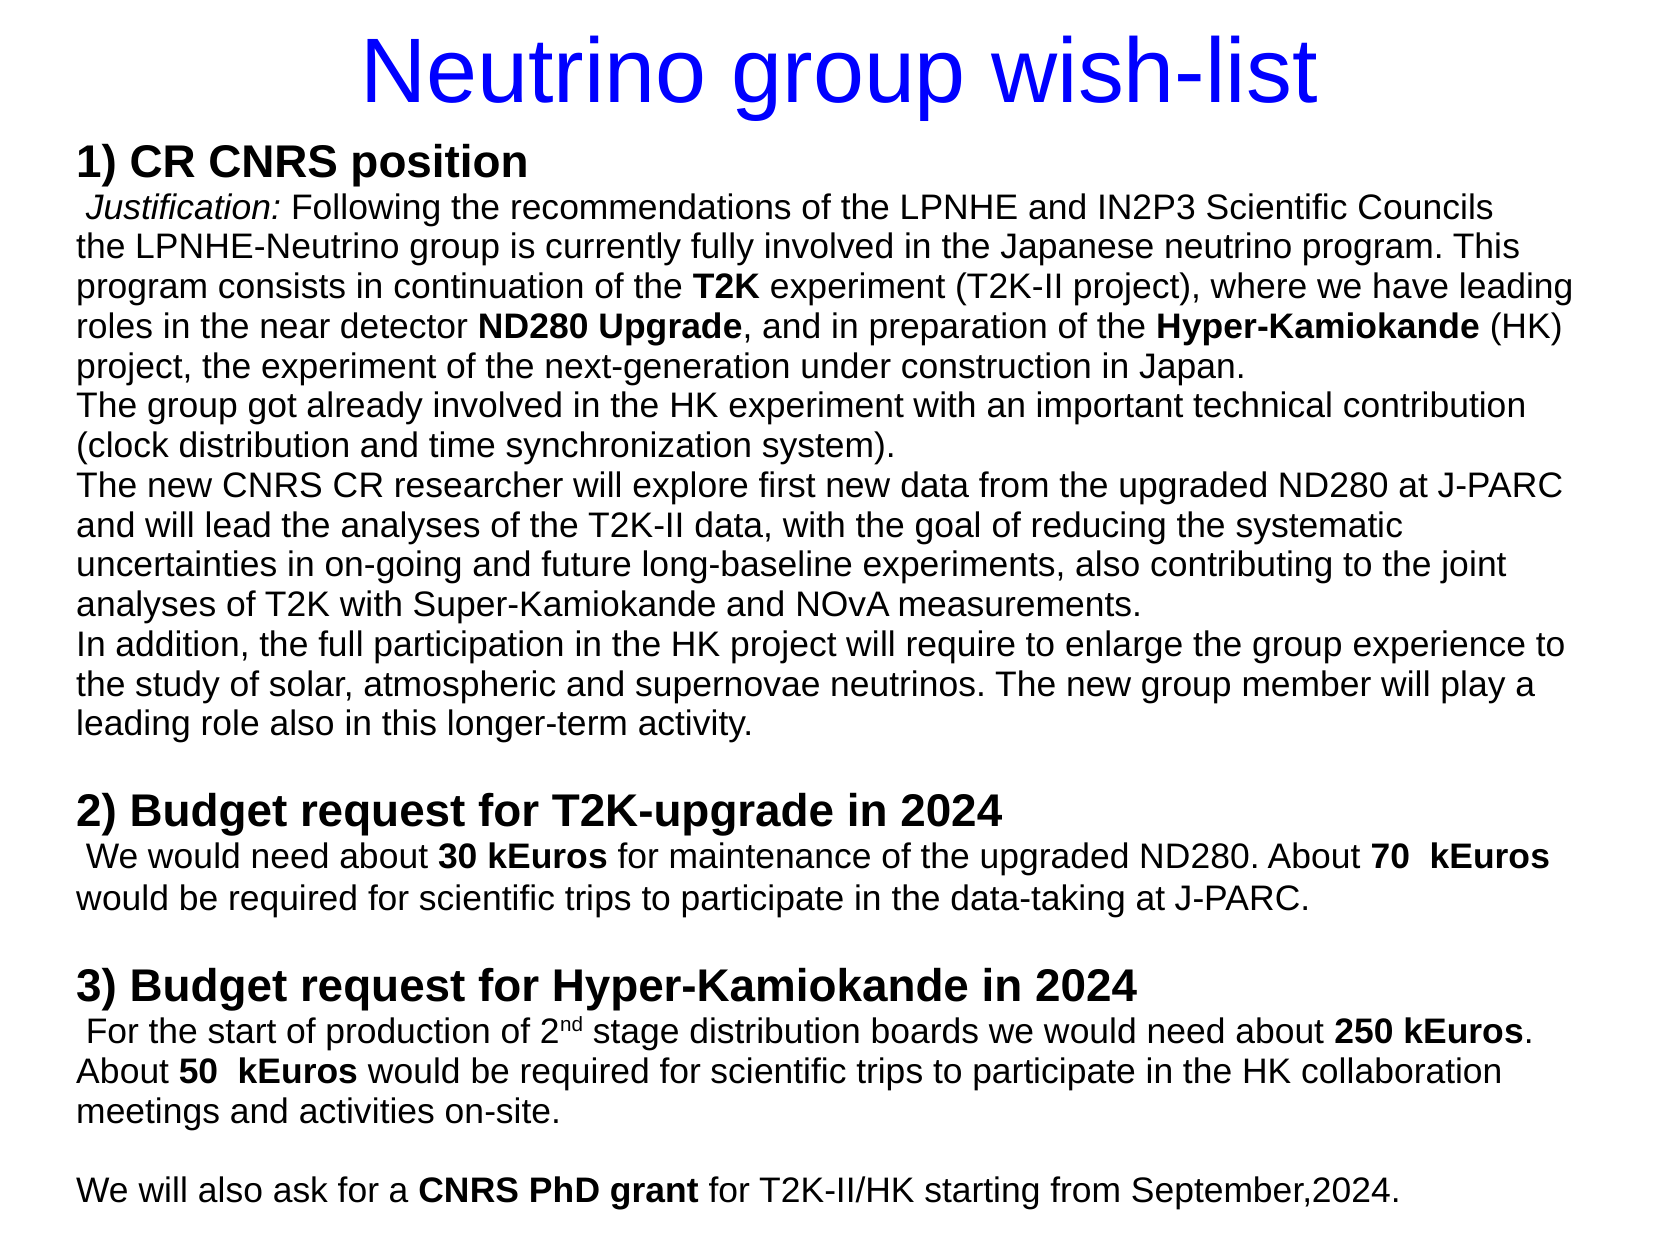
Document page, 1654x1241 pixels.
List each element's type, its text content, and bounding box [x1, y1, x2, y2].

text_box 1) CR CNRS position Justification: Following the recommendations of the LPNHE and IN2P3 Scientific Councils the LPNHE-Neutrino group is currently fully involved in the Japanese neutrino program. This program consists in continuation of the T2K experiment (T2K-II project), where we have leading roles in the near detector ND280 Upgrade, and in preparation of the Hyper-Kamiokande (HK) project, the experiment of the next-generation under construction in Japan. The group got already involved in the HK experiment with an important technical contribution (clock distribution and time synchronization system). The new CNRS CR researcher will explore first new data from the upgraded ND280 at J-PARC and will lead the analyses of the T2K-II data, with the goal of reducing the systematic uncertainties in on-going and future long-baseline experiments, also contributing to the joint analyses of T2K with Super-Kamiokande and NOvA measurements. In addition, the full participation in the HK project will require to enlarge the group experience to the study of solar, atmospheric and supernovae neutrinos. The new group member will play a leading role also in this longer-term activity. 2) Budget request for T2K-upgrade in 2024 We would need about 30 kEuros for maintenance of the upgraded ND280. About 70 kEuros would be required for scientific trips to participate in the data-taking at J-PARC. 3) Budget request for Hyper-Kamiokande in 2024 For the start of production of 2nd stage distribution boards we would need about 250 kEuros. About 50 kEuros would be required for scientific trips to participate in the HK collaboration meetings and activities on-site. We will also ask for a CNRS PhD grant for T2K-II/HK starting from September,2024. [61, 128, 1600, 1223]
title Neutrino group wish-list [82, 0, 1571, 128]
